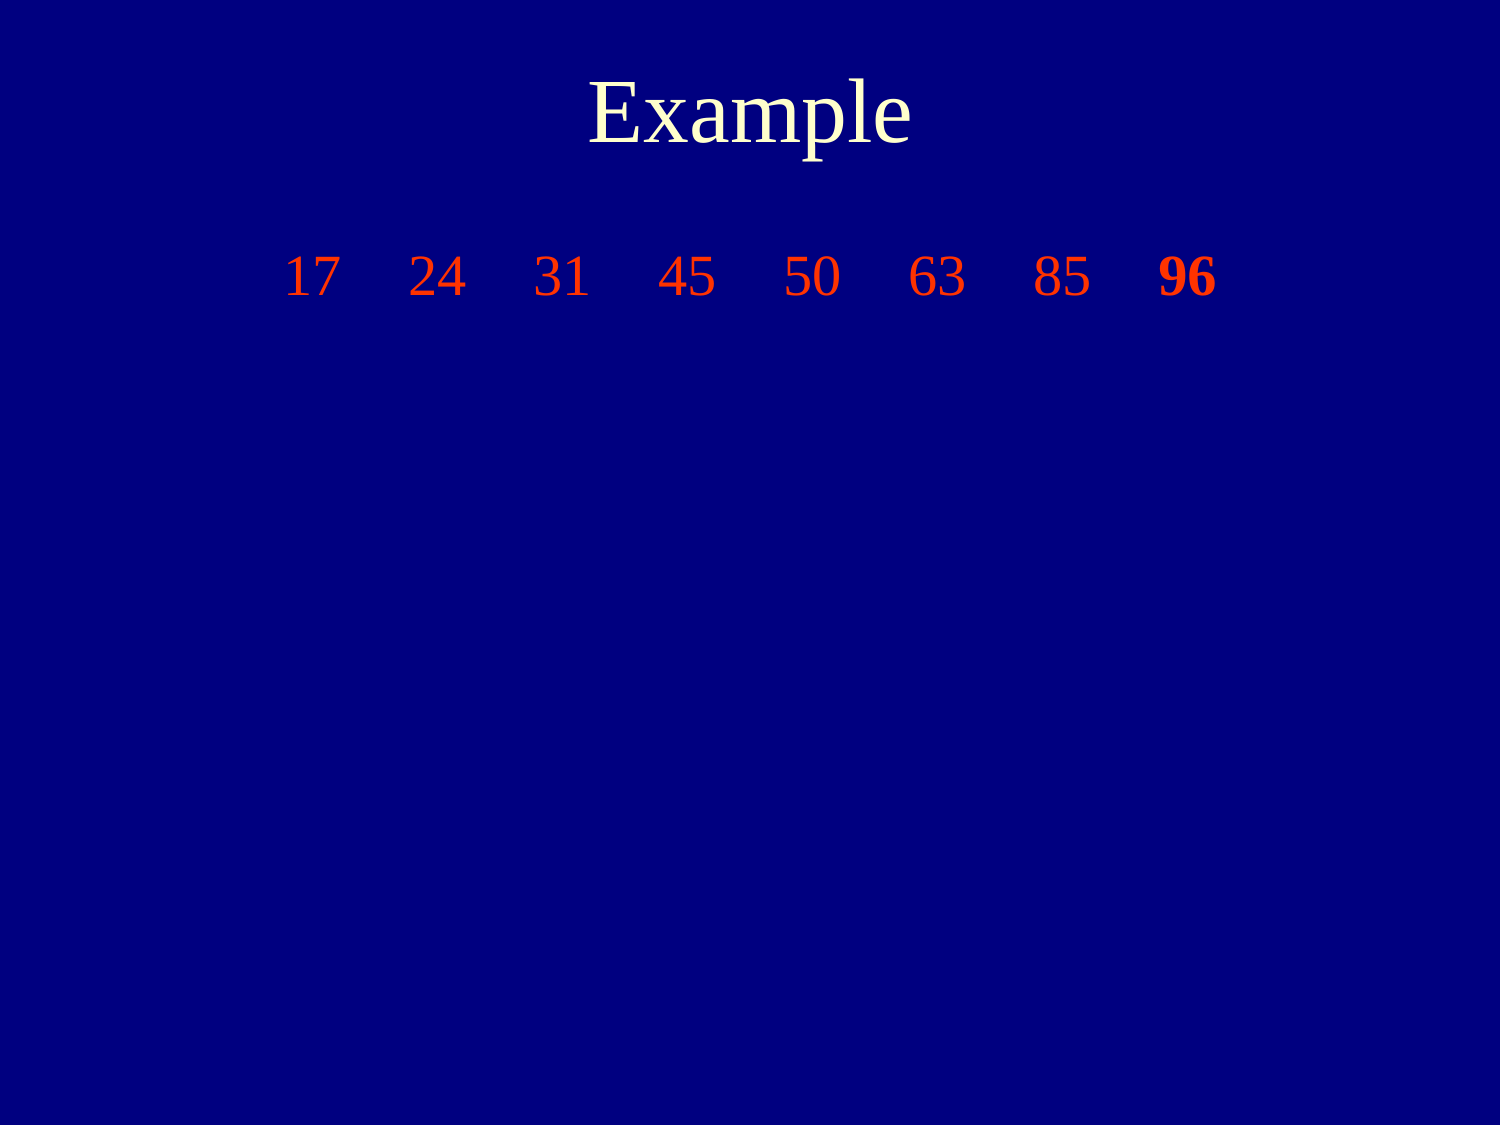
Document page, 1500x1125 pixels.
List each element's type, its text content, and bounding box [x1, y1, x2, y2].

table_header 31 [500, 229, 625, 325]
table_header 96 [1125, 229, 1250, 325]
table_header 17 [250, 229, 375, 325]
title Example [22, 43, 1480, 169]
table_header 24 [375, 229, 500, 325]
table_header 45 [625, 229, 750, 325]
table_header 50 [750, 229, 875, 325]
table_header 63 [875, 229, 1000, 325]
table_header 85 [1000, 229, 1125, 325]
